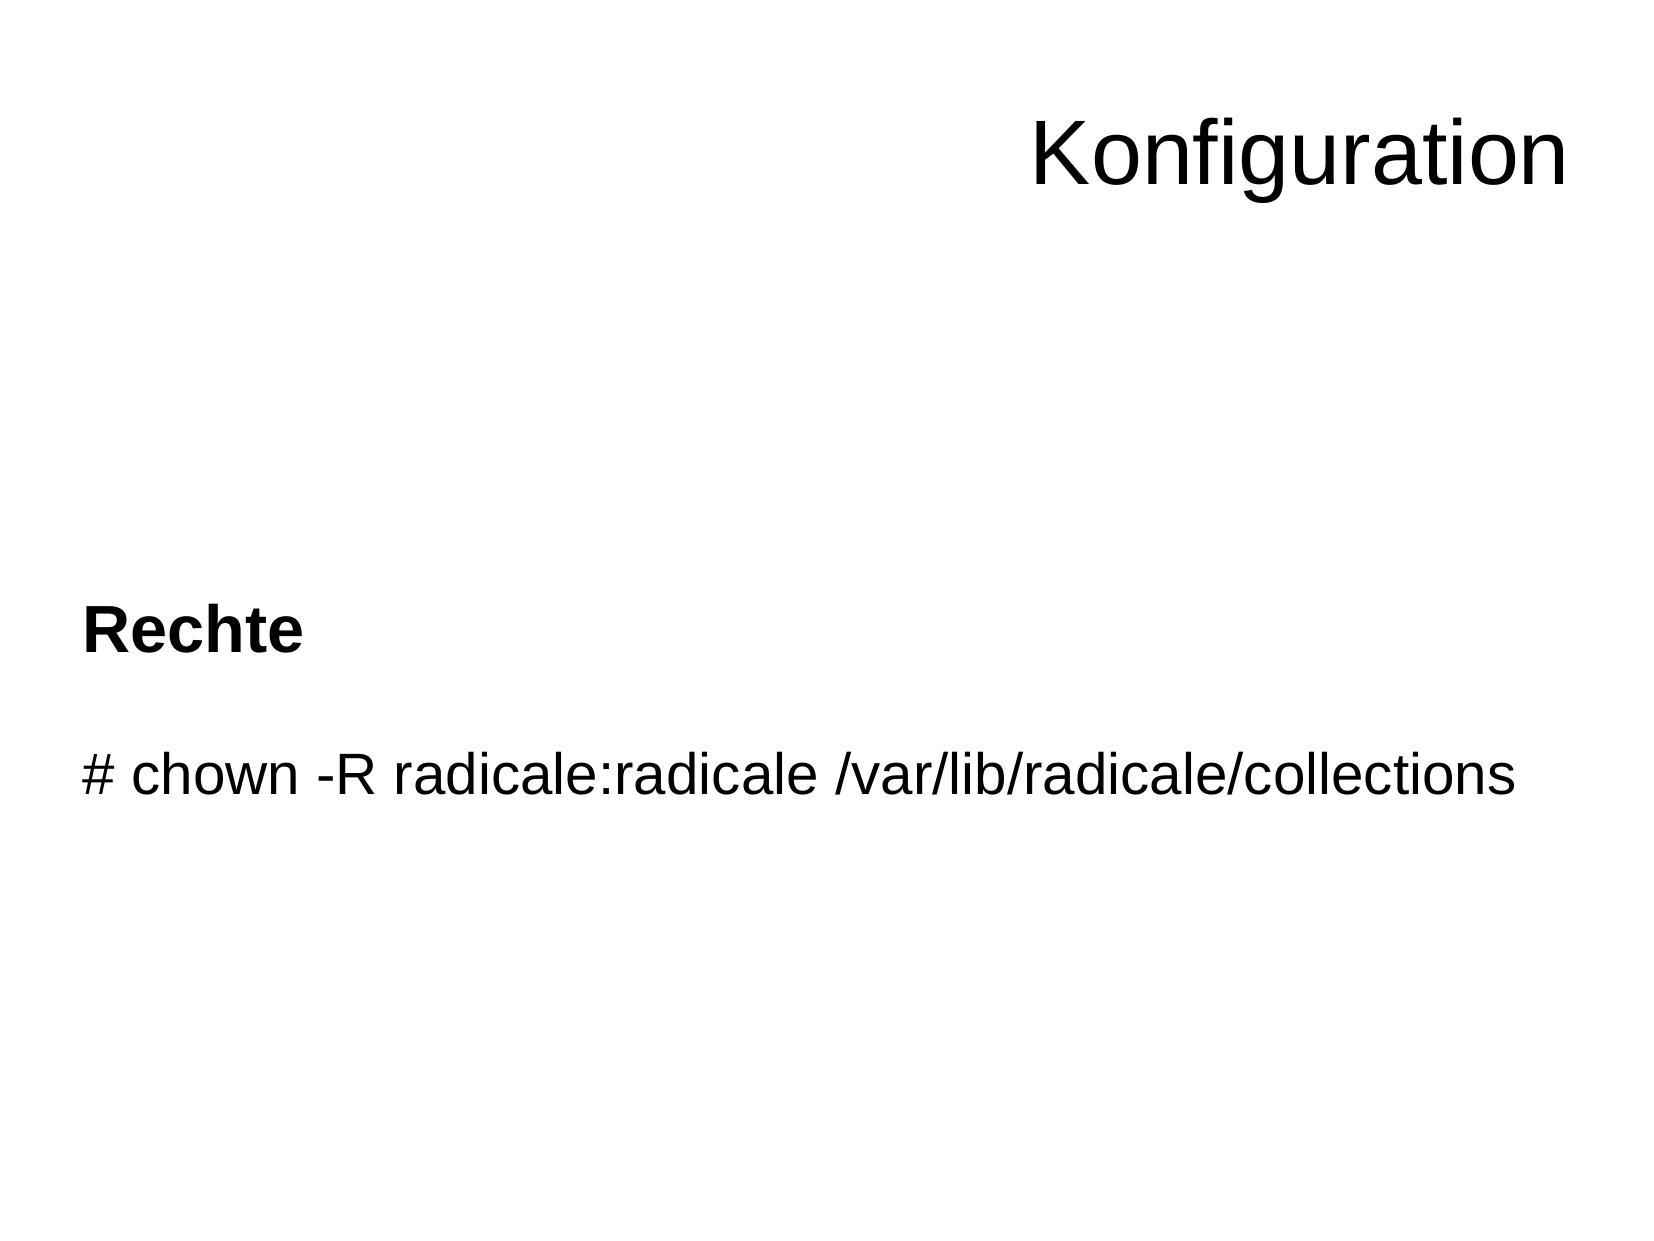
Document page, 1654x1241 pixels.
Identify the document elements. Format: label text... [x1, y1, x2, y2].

title Konfiguration [82, 49, 1571, 257]
subtitle Rechte # chown -R radicale:radicale /var/lib/radicale/collections [82, 290, 1571, 1109]
